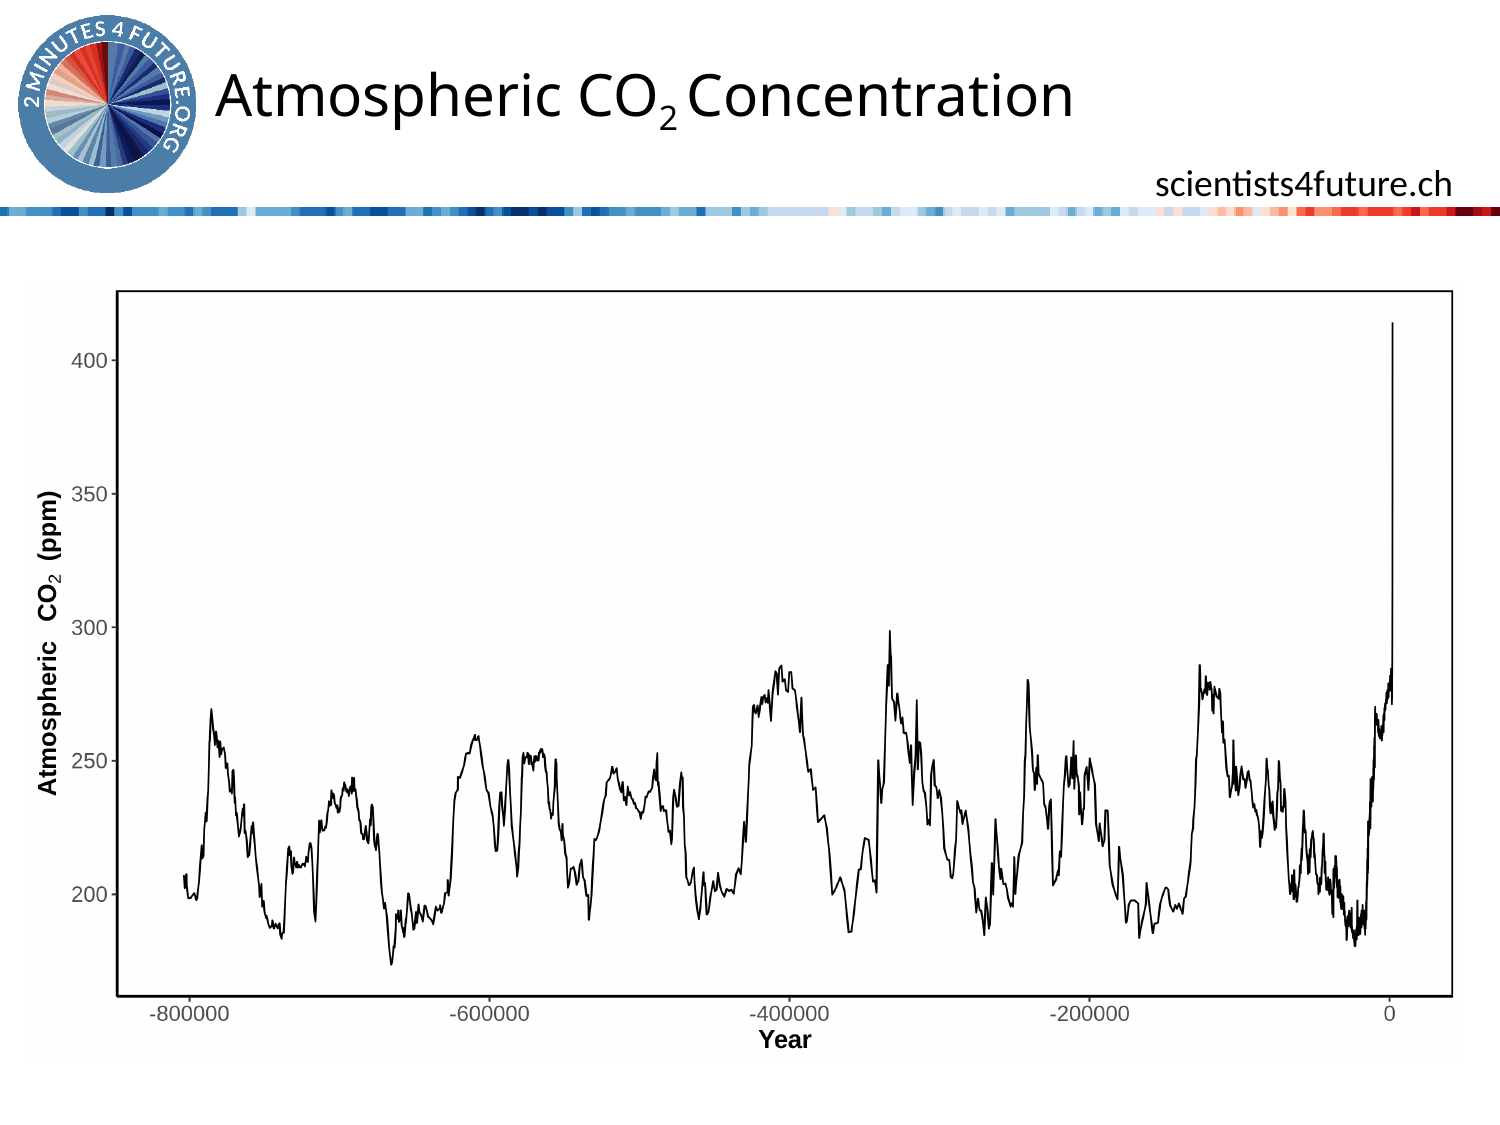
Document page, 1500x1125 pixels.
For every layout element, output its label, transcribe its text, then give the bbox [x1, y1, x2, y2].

picture [0, 207, 1500, 216]
text_box Atmospheric CO2 Concentration [200, 51, 1500, 157]
picture [27, 280, 1463, 1063]
picture [18, 15, 196, 193]
